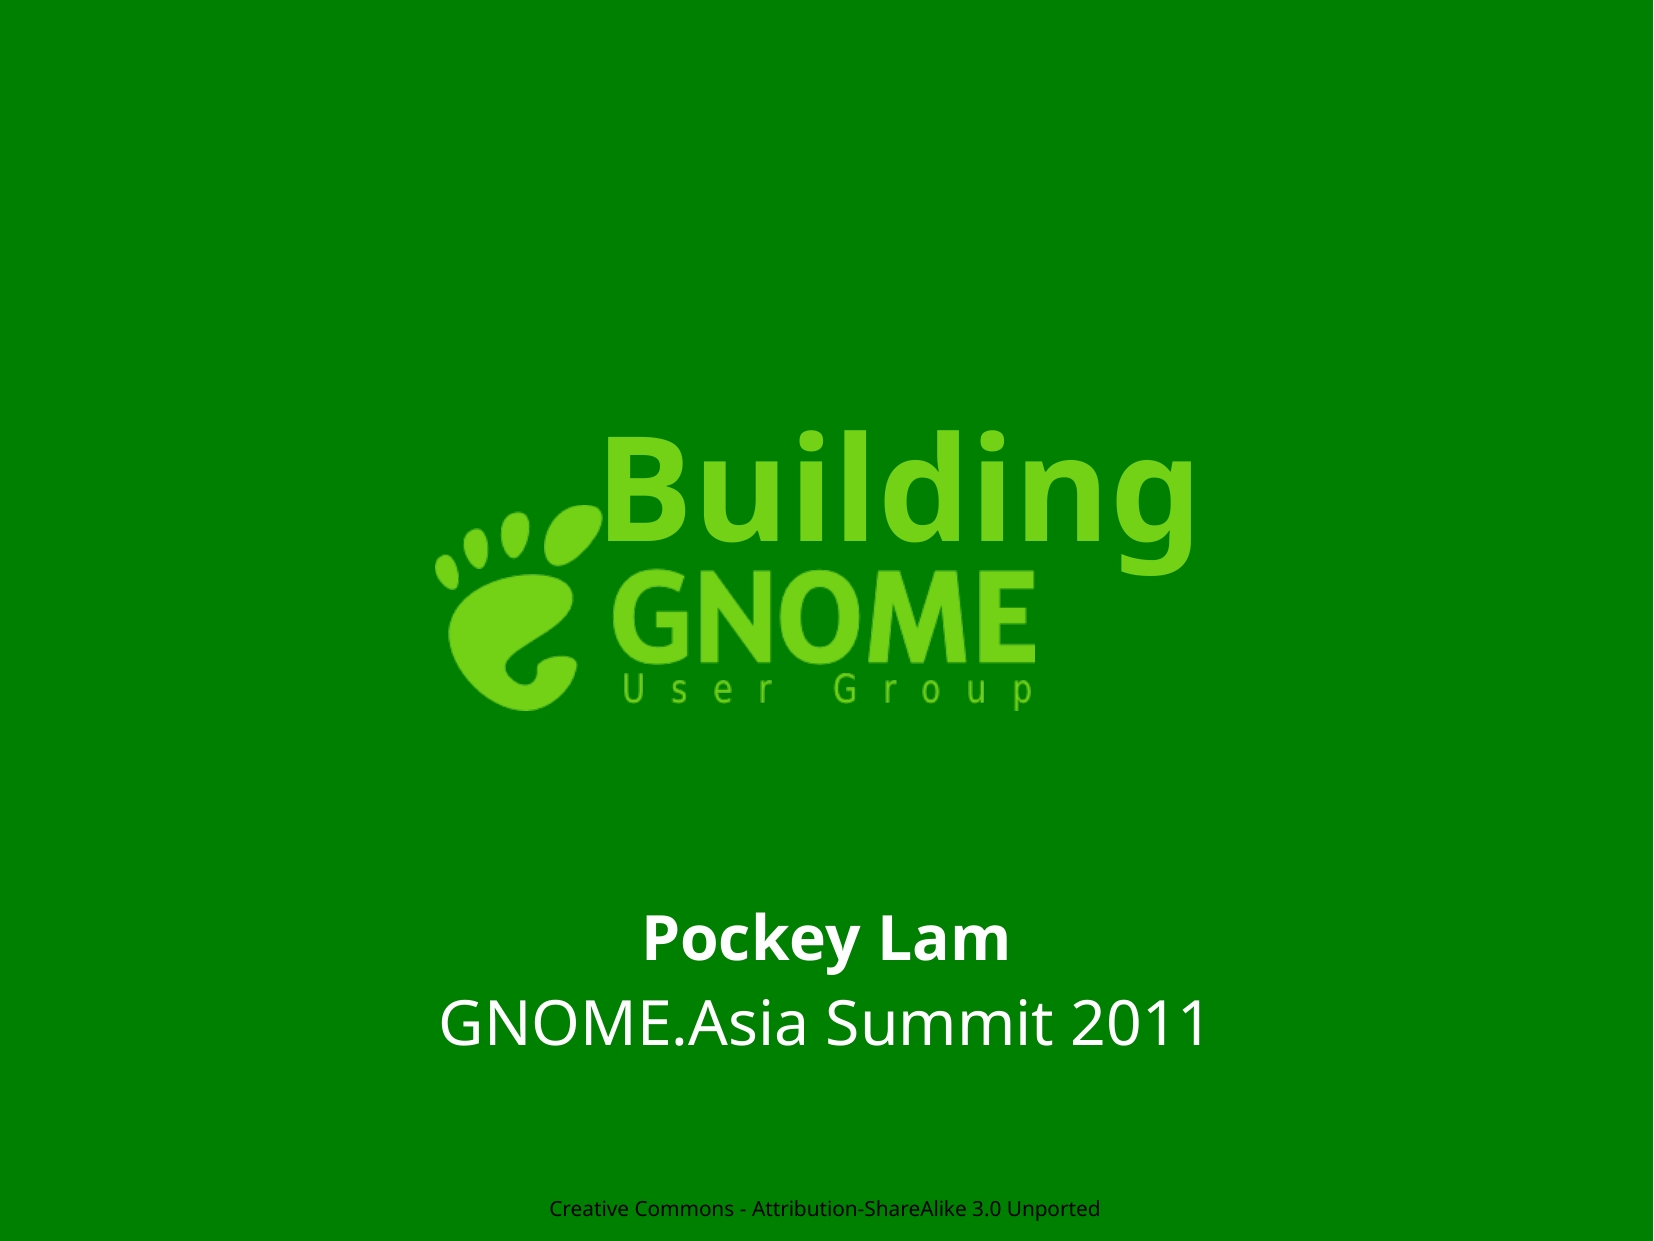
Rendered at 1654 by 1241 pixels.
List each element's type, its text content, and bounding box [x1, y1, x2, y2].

text_box Pockey Lam GNOME.Asia Summit 2011 [118, 886, 1535, 1113]
picture [435, 505, 1035, 711]
text_box Building [549, 369, 1250, 601]
